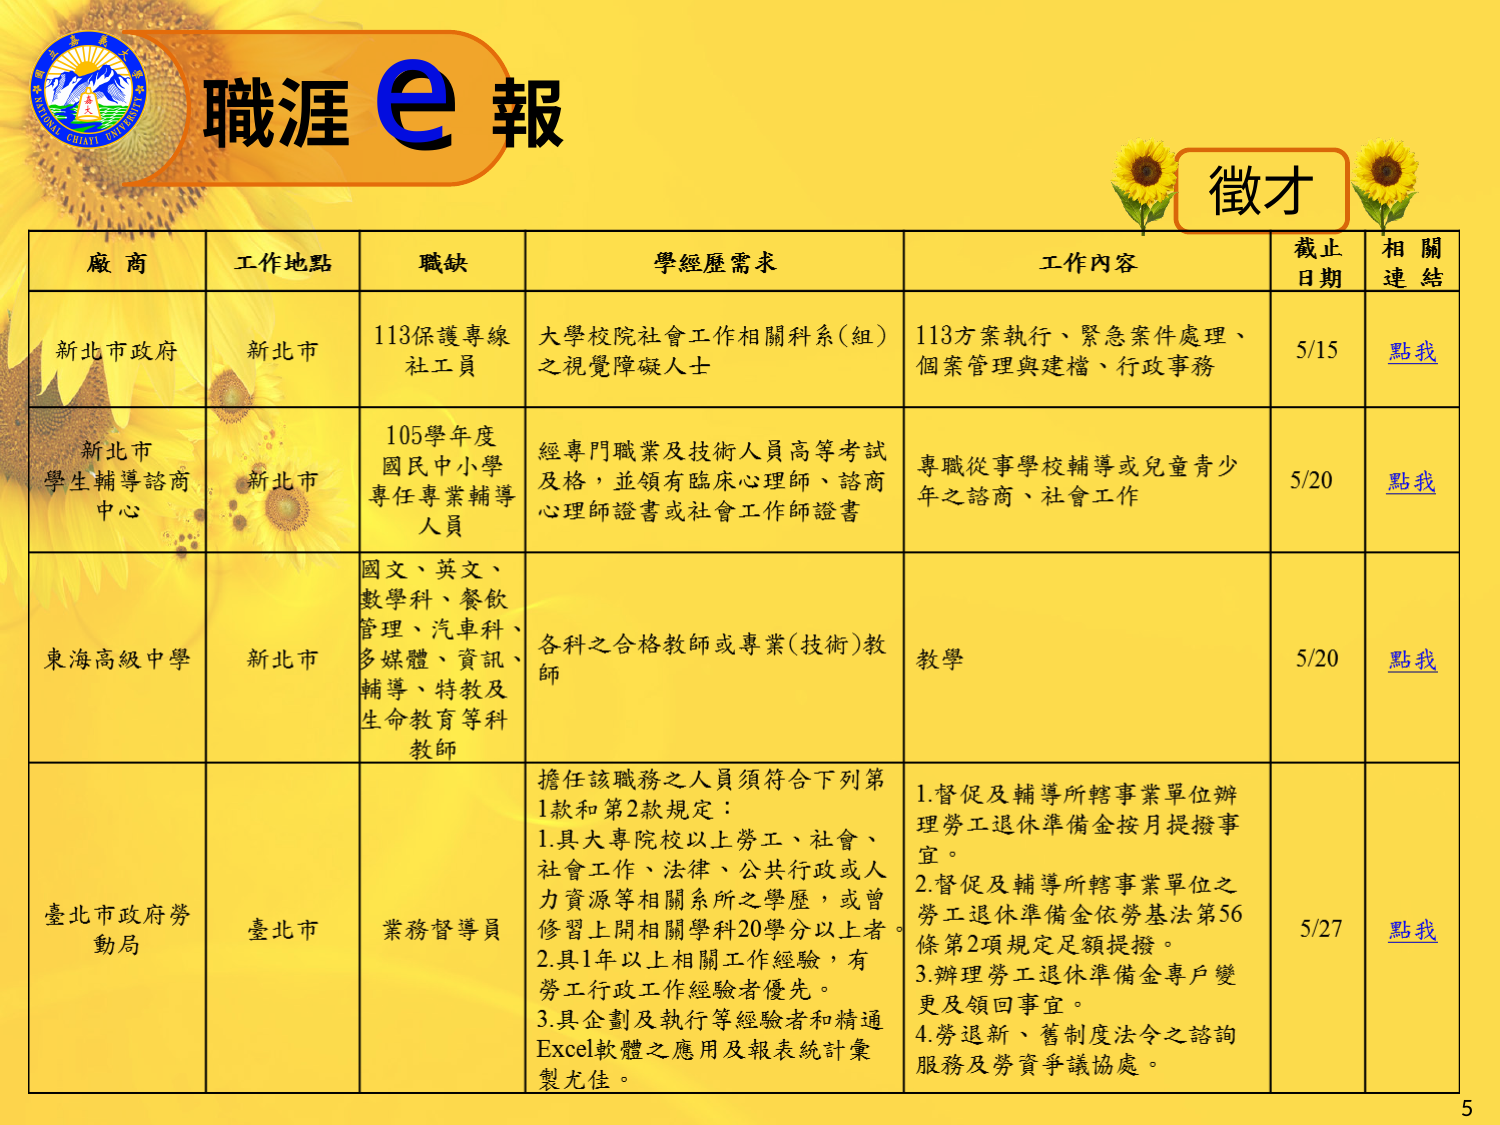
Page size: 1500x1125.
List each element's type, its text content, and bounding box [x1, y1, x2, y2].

text_box [123, 130, 469, 185]
text_box 5 [1445, 1084, 1490, 1125]
text_box [123, 32, 186, 86]
text_box 職涯e報 [186, 0, 609, 181]
text_box 徵才 [1194, 149, 1333, 223]
picture [28, 135, 1460, 1108]
picture [29, 30, 148, 150]
